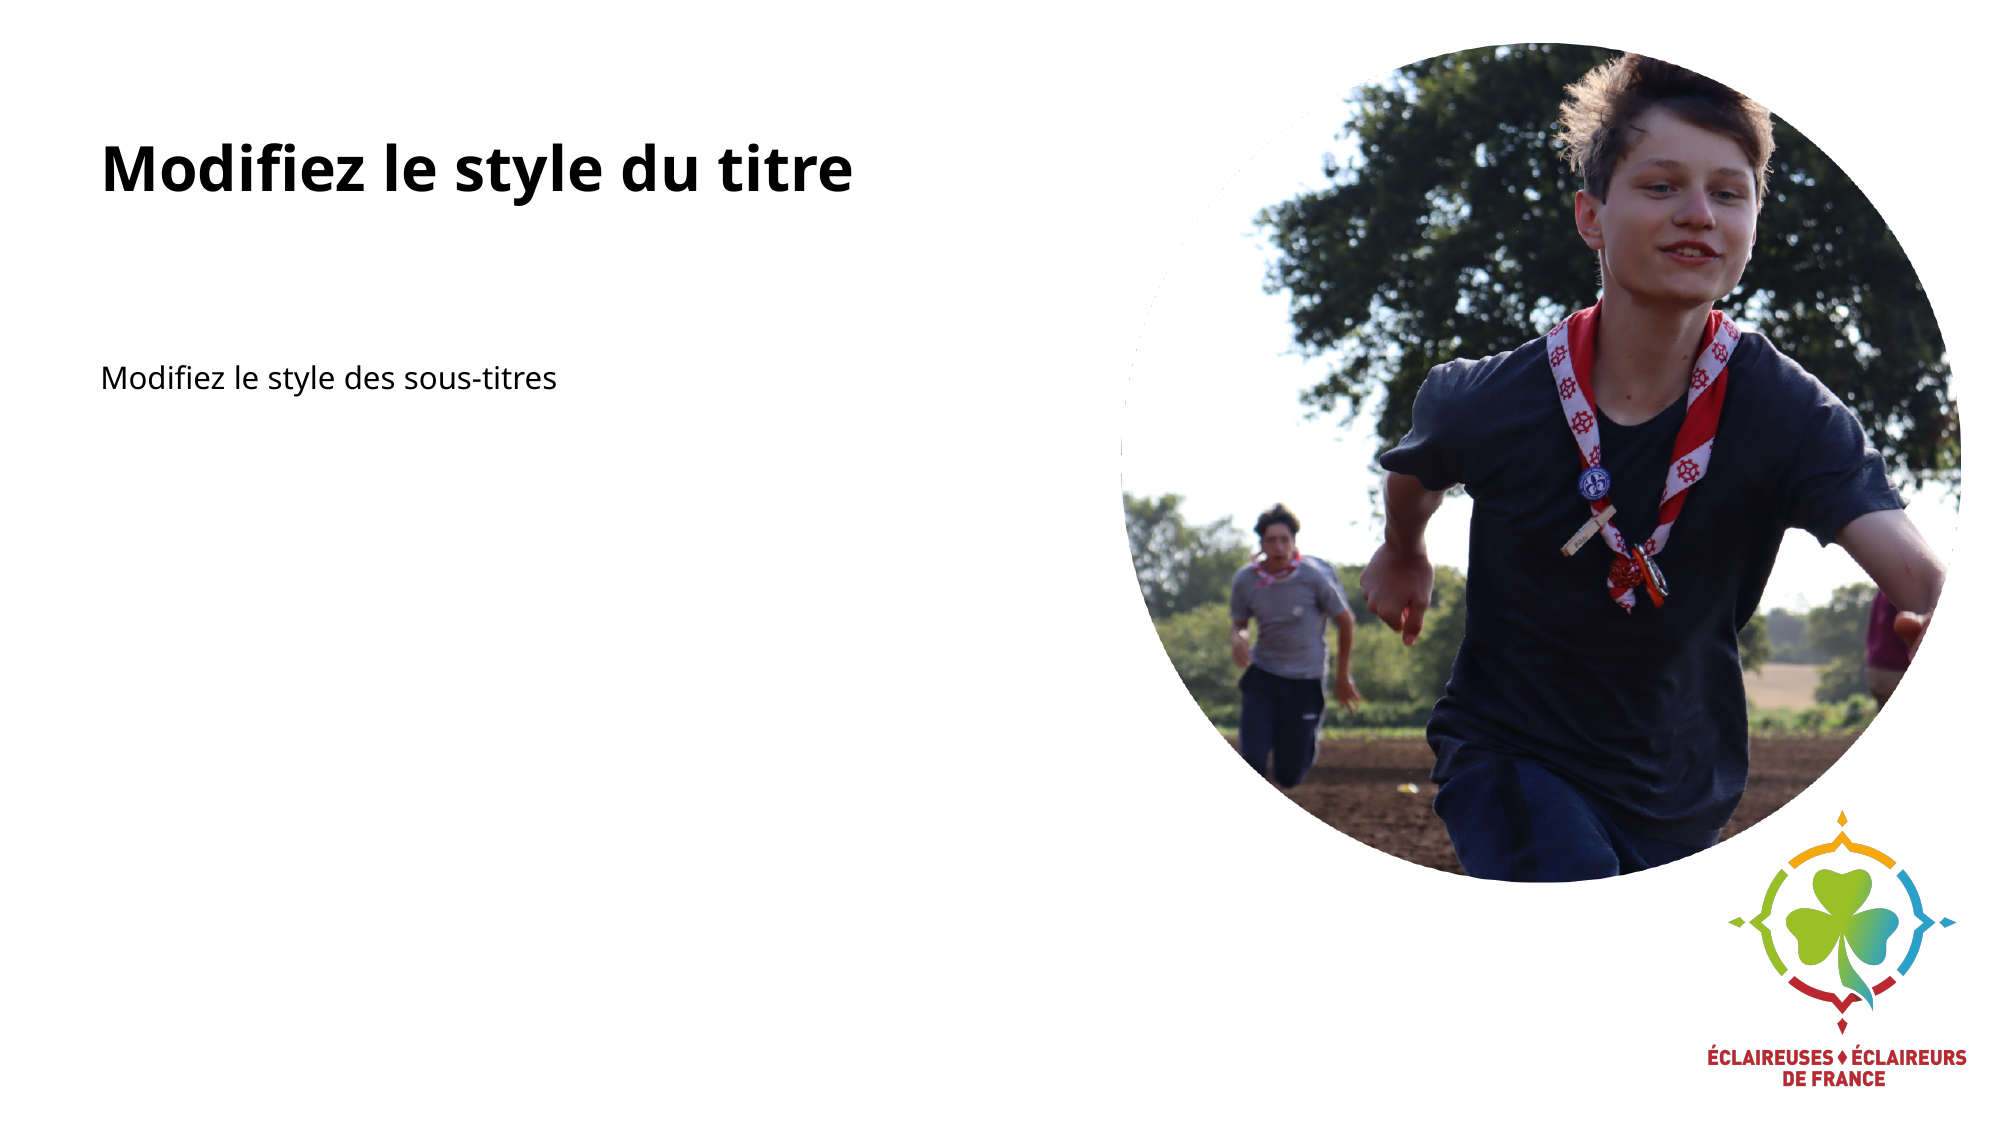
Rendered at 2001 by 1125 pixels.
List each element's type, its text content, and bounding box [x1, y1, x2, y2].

text_box Modifiez le style du titre [85, 130, 916, 351]
text_box Modifiez le style des sous-titres [85, 351, 916, 1065]
picture [1114, 0, 1968, 1092]
